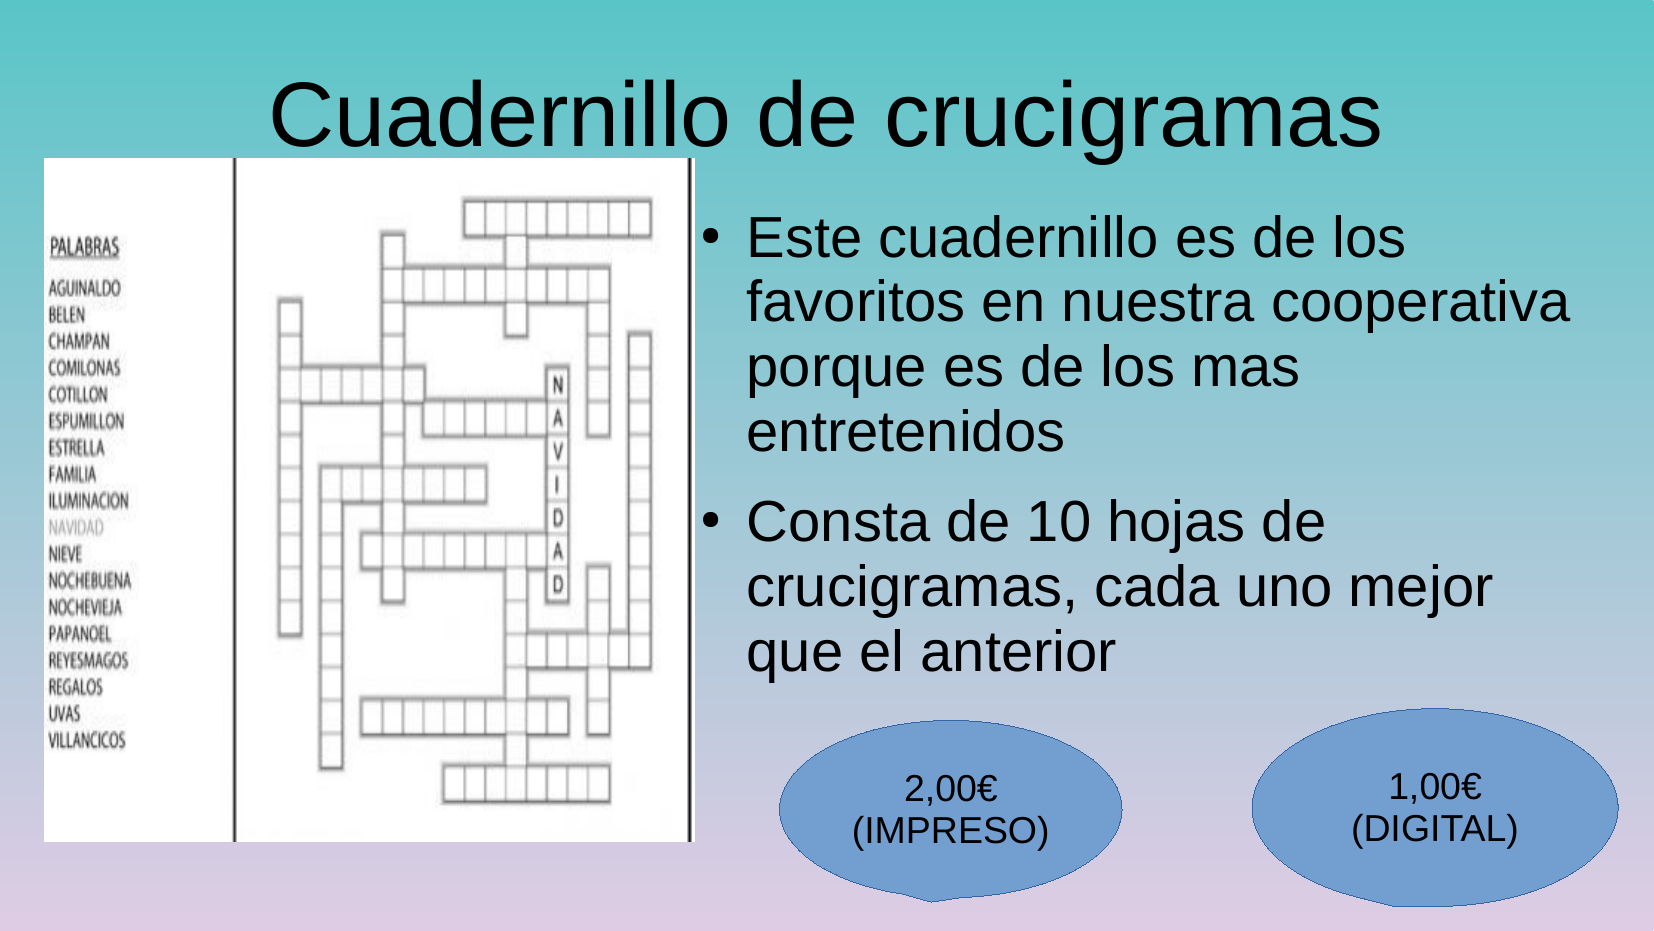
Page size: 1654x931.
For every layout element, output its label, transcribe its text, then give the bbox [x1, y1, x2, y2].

text_box 1,00€ (DIGITAL) [1252, 708, 1619, 907]
picture [44, 158, 695, 842]
title Cuadernillo de crucigramas [82, 37, 1571, 193]
list Este cuadernillo es de los favoritos en nuestra cooperativa porque es de los mas entretenidos Consta de 10 hojas de crucigramas, cada uno mejor que el anterior [695, 204, 1607, 686]
text_box 2,00€ (IMPRESO) [779, 720, 1123, 903]
